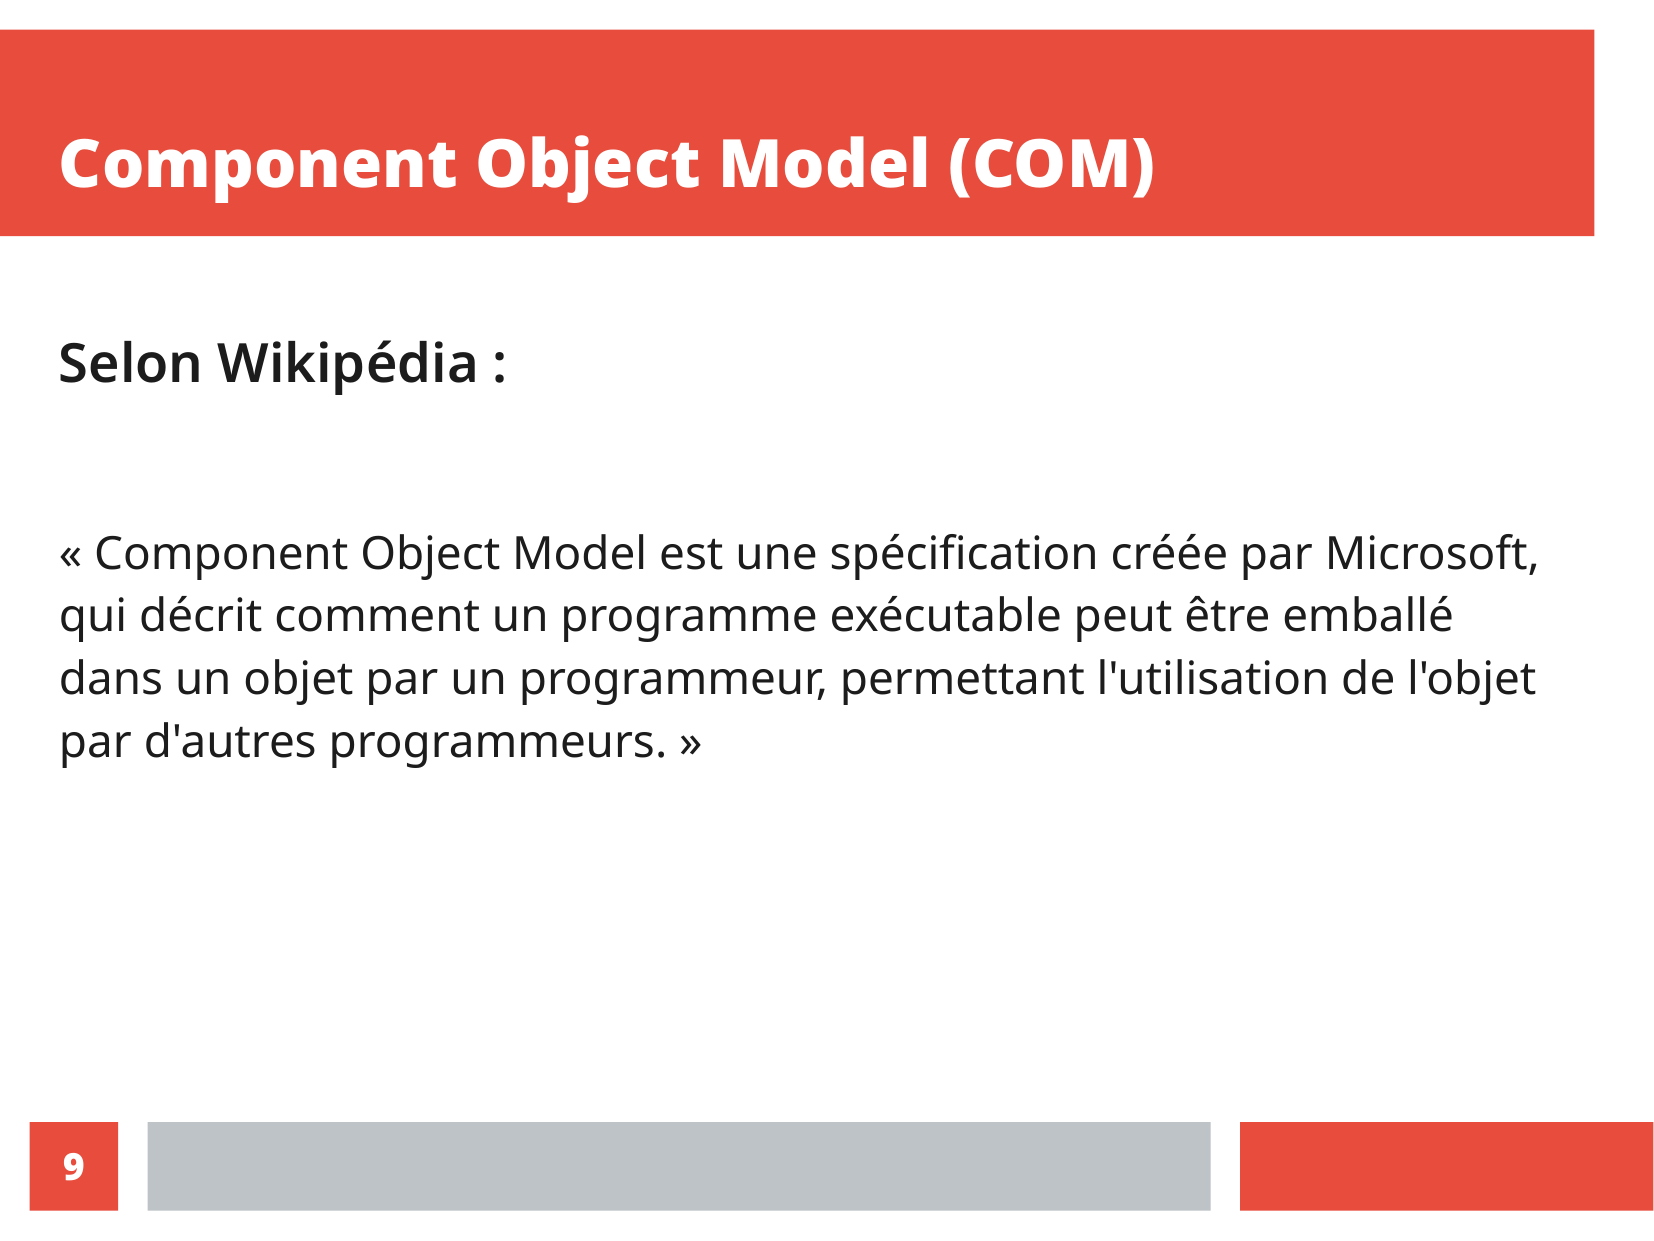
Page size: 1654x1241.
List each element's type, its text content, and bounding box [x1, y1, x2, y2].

title Component Object Model (COM) [59, 59, 1595, 207]
list Selon Wikipédia : « Component Object Model est une spécification créée par Microsoft, qui décrit comment un programme exécutable peut être emballé dans un objet par un programmeur, permettant l'utilisation de l'objet par d'autres programmeurs. » [59, 324, 1565, 1093]
